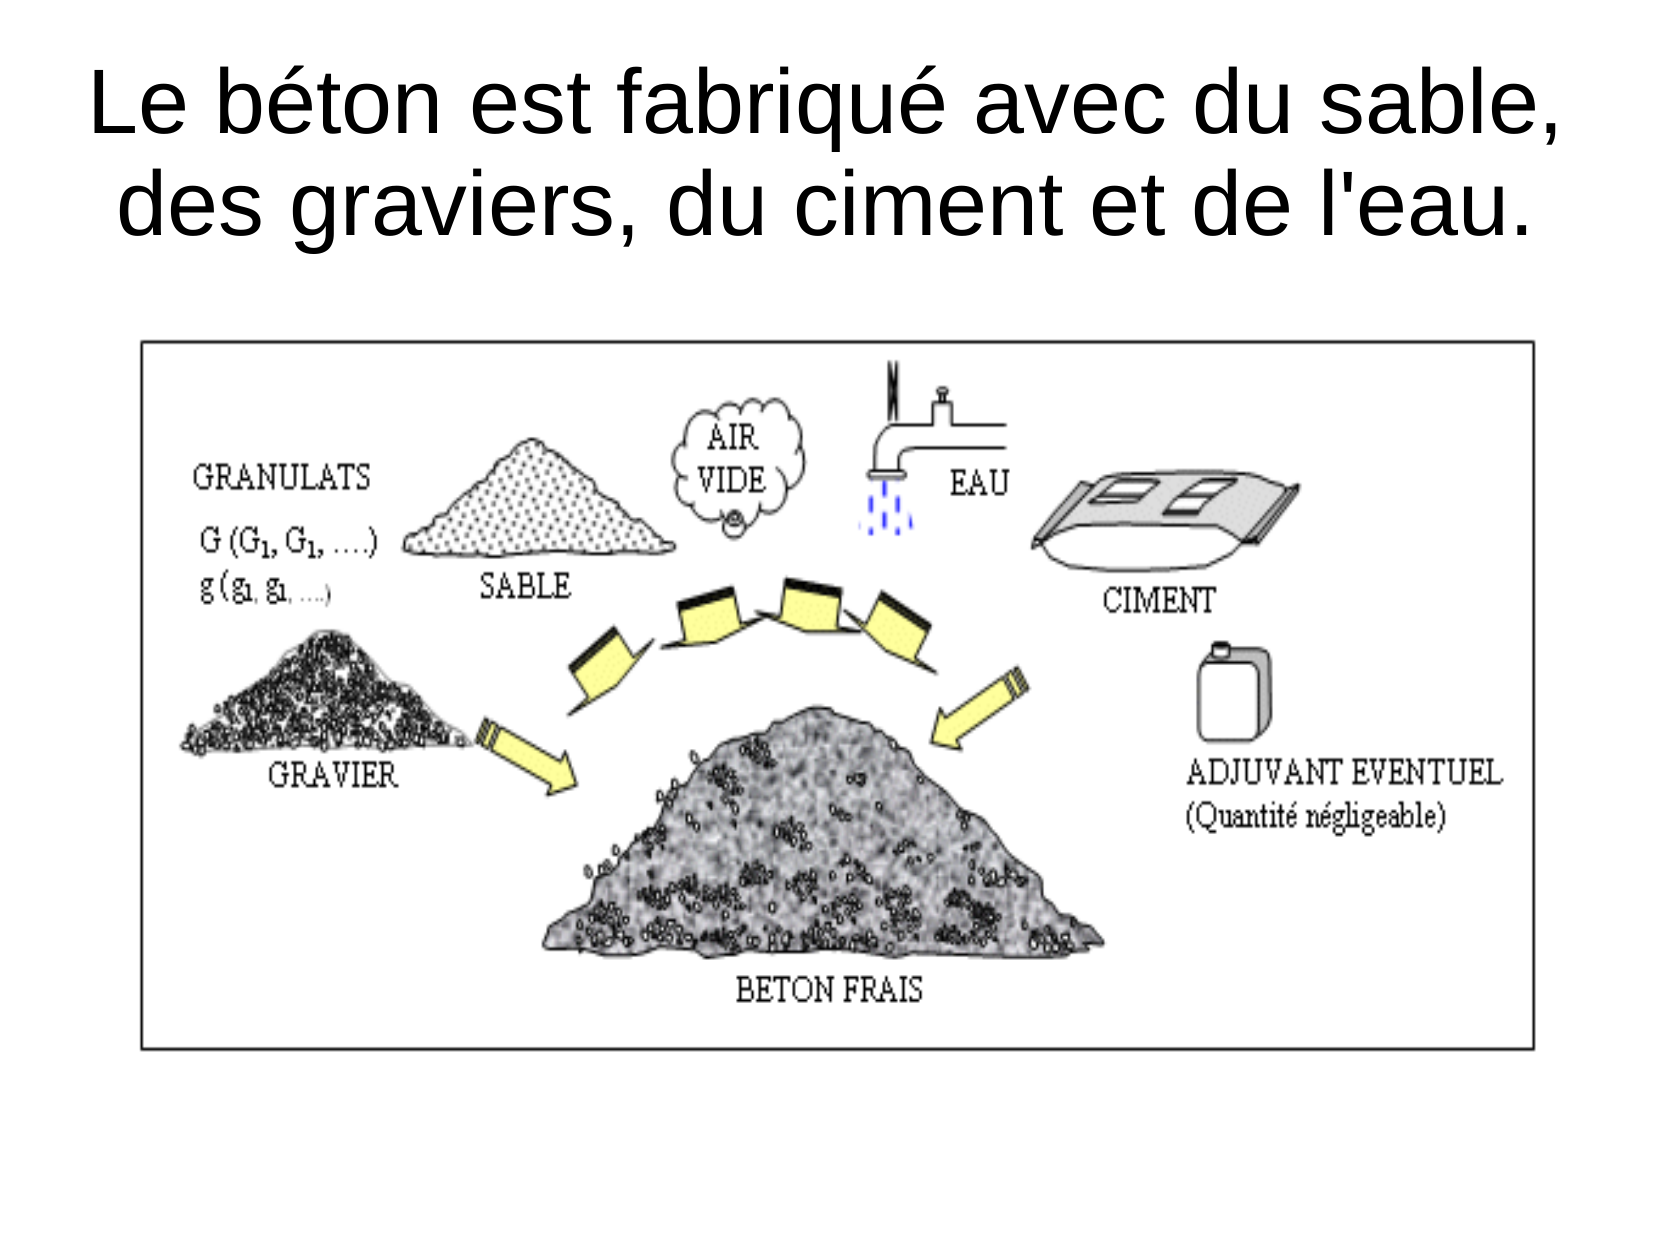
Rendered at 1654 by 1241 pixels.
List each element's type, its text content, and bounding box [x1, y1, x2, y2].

title Le béton est fabriqué avec du sable, des graviers, du ciment et de l'eau. [82, 49, 1571, 257]
picture [129, 330, 1560, 1063]
